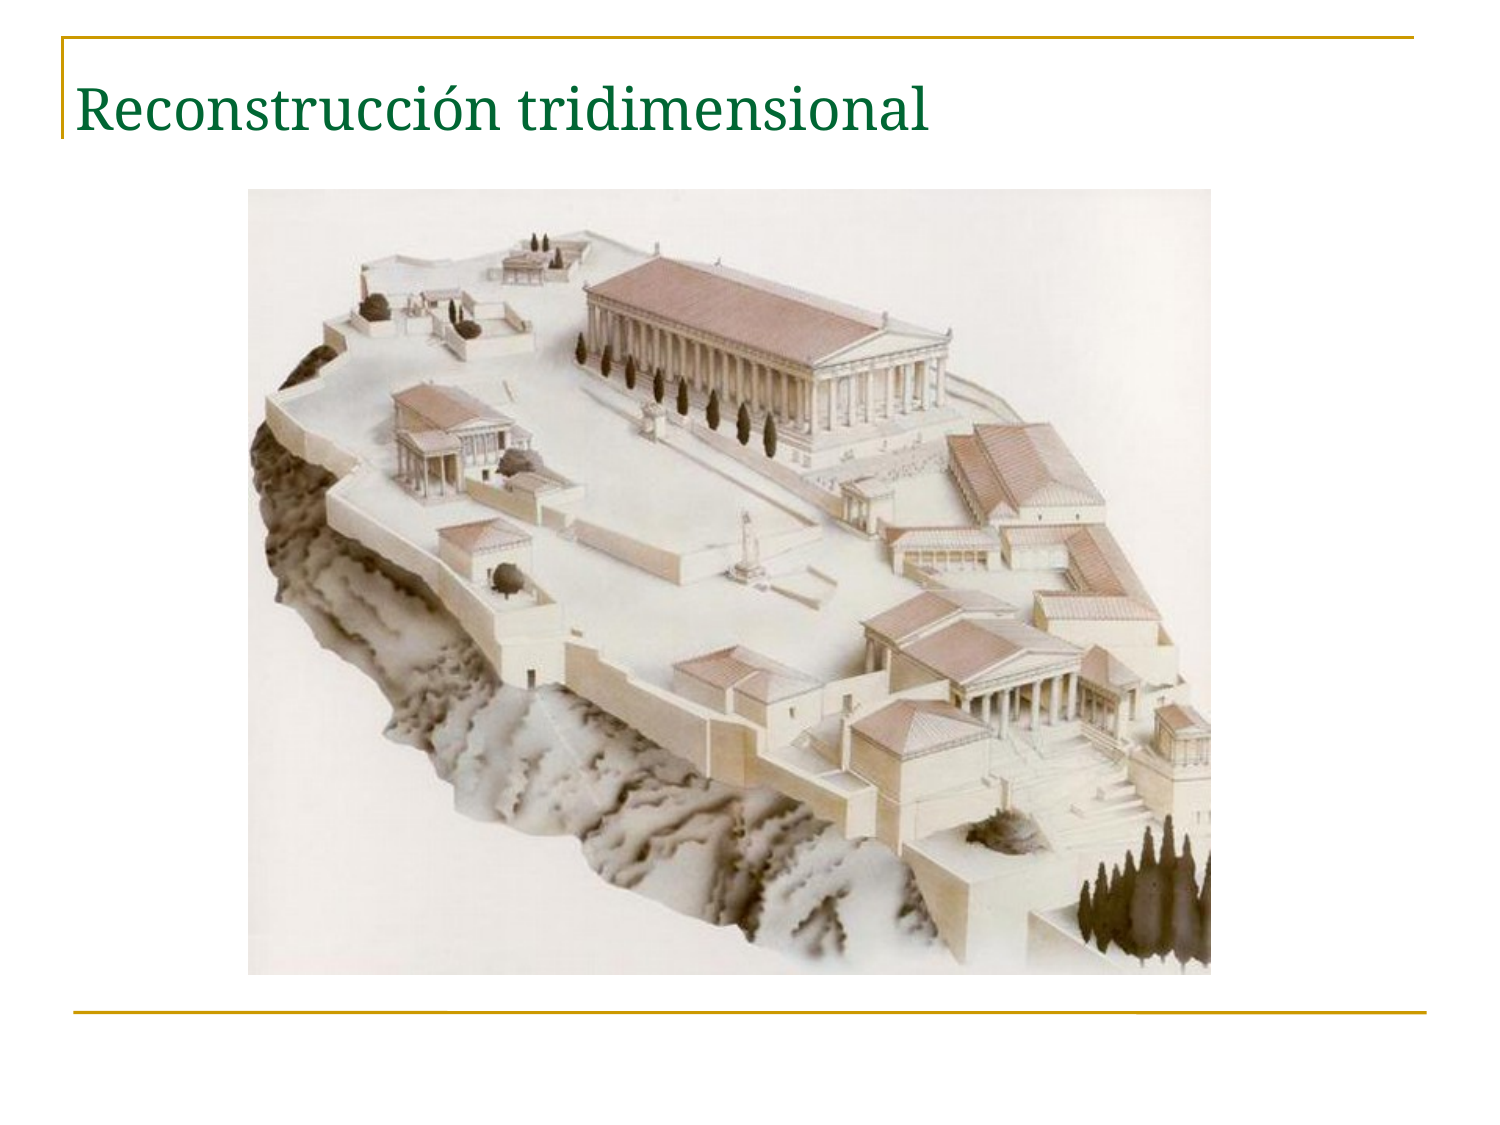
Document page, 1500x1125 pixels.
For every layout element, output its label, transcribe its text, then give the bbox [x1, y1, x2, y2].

title Reconstrucción tridimensional [75, 45, 1425, 178]
picture [248, 189, 1211, 975]
